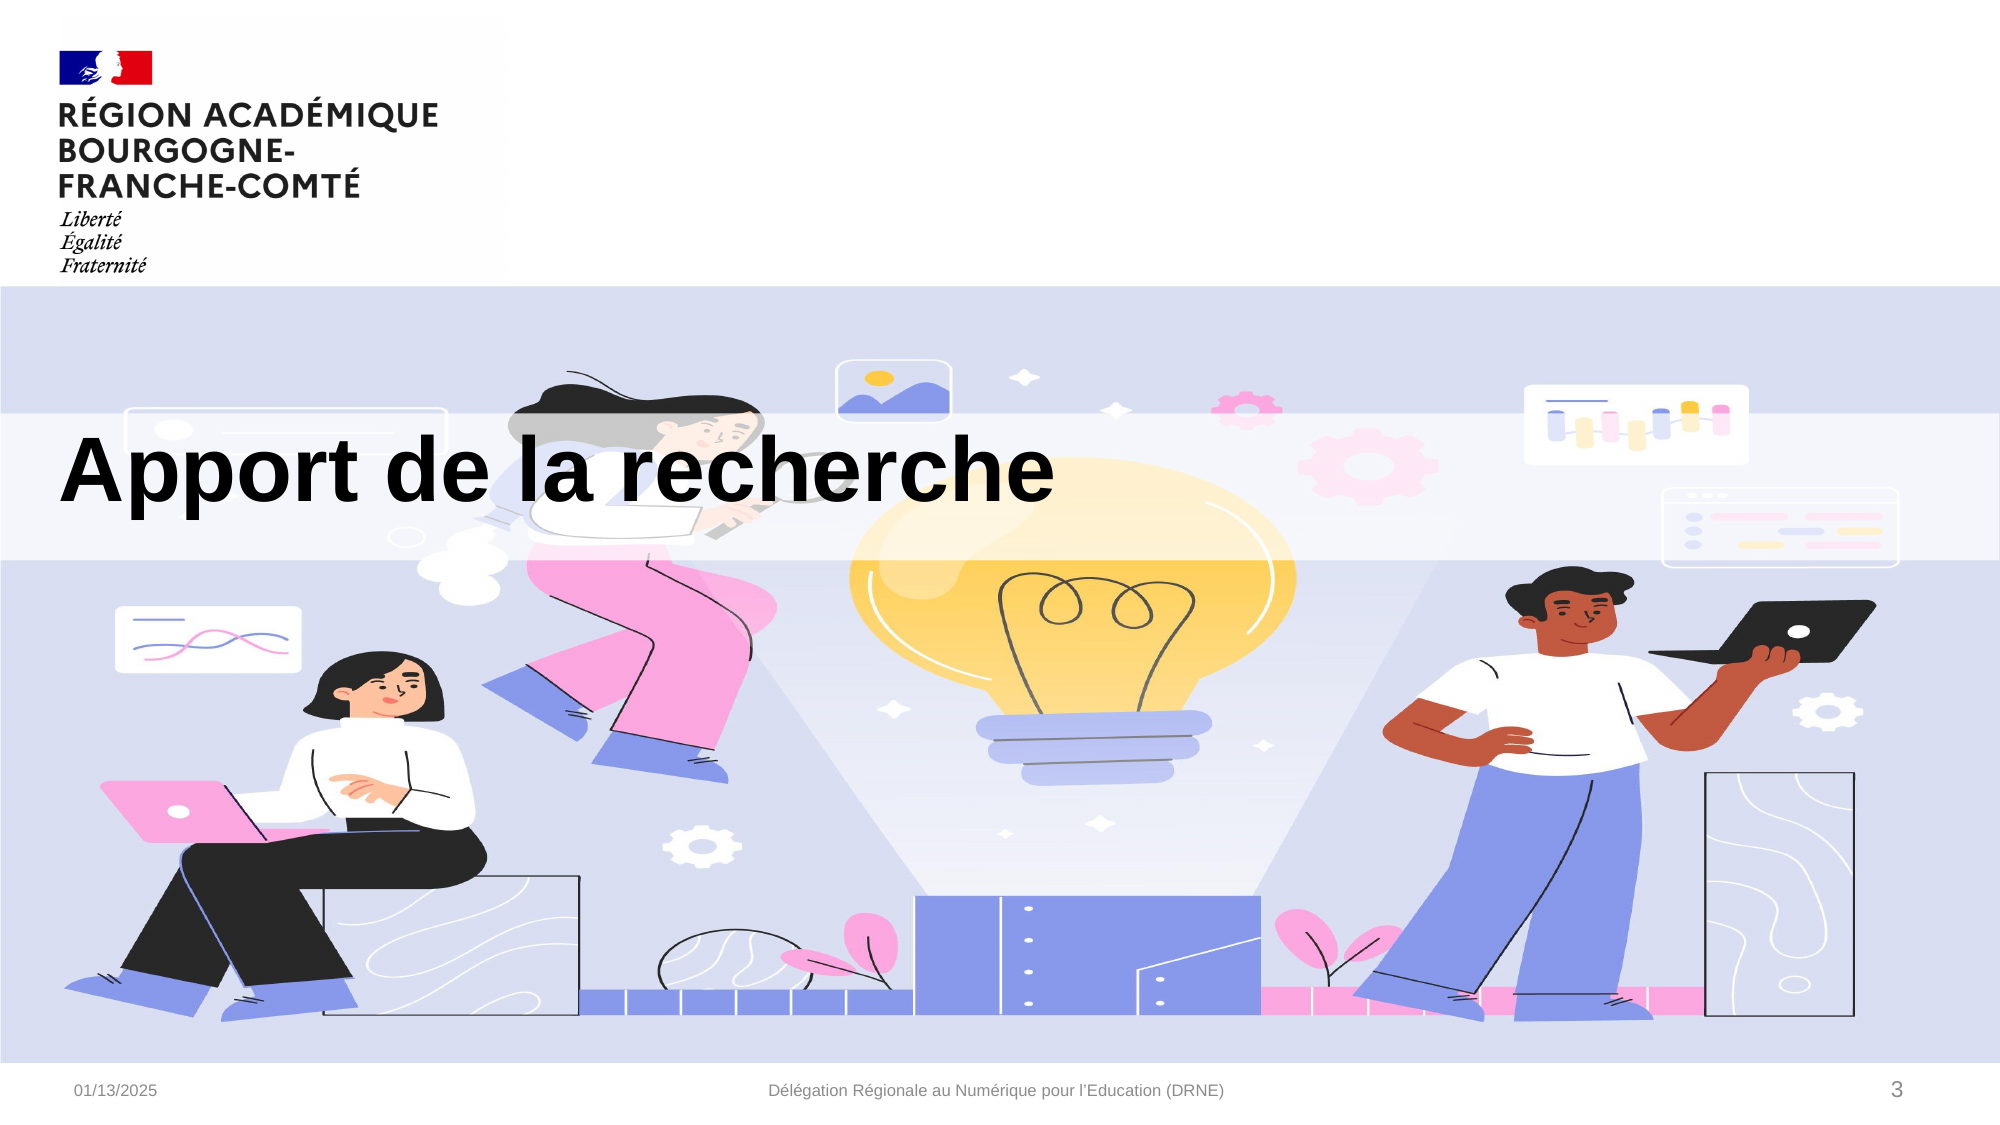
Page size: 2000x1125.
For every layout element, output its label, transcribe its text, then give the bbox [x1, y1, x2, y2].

picture [0, 17, 2000, 1064]
text_box [0, 413, 1999, 560]
text_box [0, 0, 2000, 286]
text_box Délégation Régionale au Numérique pour l’Education (DRNE) [768, 1081, 1246, 1105]
text_box 01/13/2025 [74, 1080, 163, 1104]
text_box 3 [1890, 1076, 1914, 1108]
text_box [0, 1064, 2000, 1125]
text_box Apport de la recherche [59, 418, 1045, 544]
